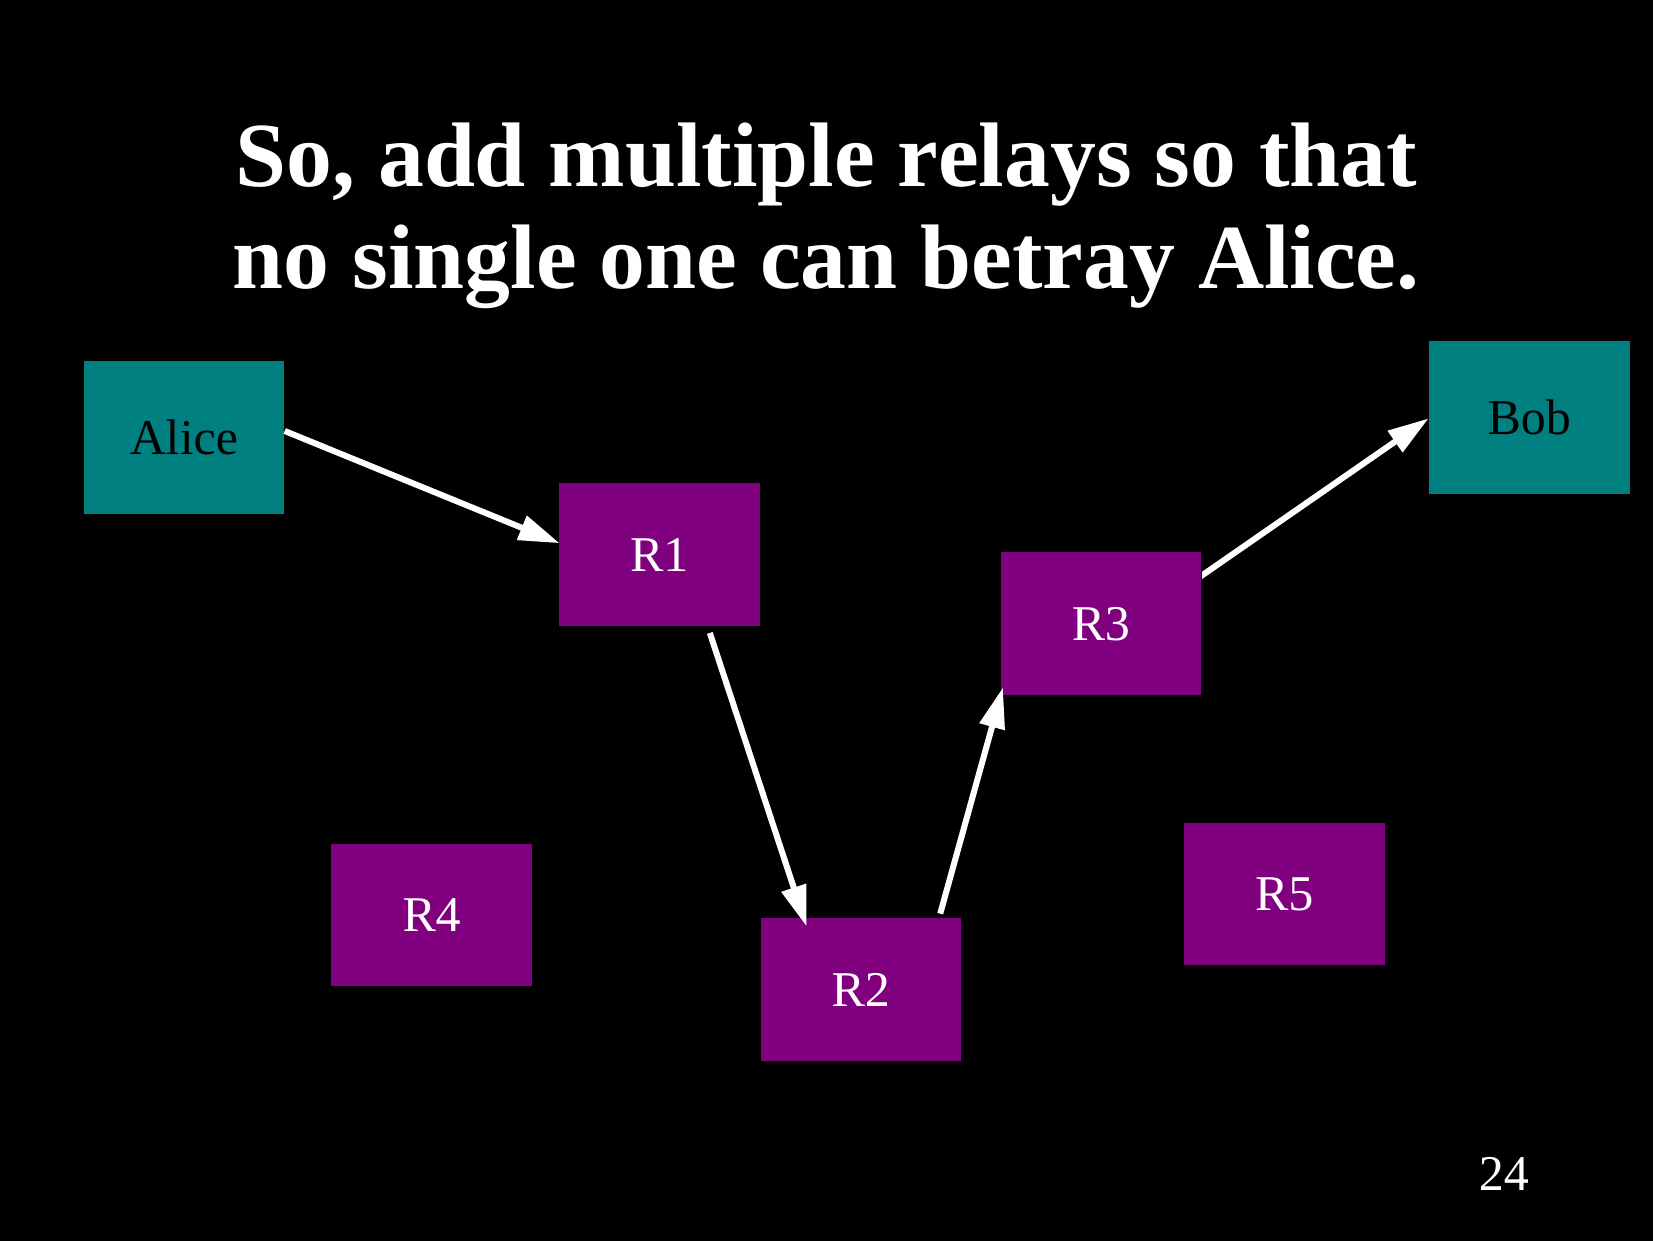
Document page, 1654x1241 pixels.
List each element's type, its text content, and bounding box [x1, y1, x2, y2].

title So, add multiple relays so that no single one can betray Alice. [121, 86, 1534, 327]
text_box Bob [1428, 340, 1631, 495]
text_box R5 [1183, 822, 1386, 966]
text_box R1 [558, 482, 761, 627]
text_box R4 [330, 843, 533, 987]
text_box R3 [1000, 551, 1202, 696]
text_box Alice [83, 360, 285, 515]
text_box R2 [760, 917, 962, 1062]
